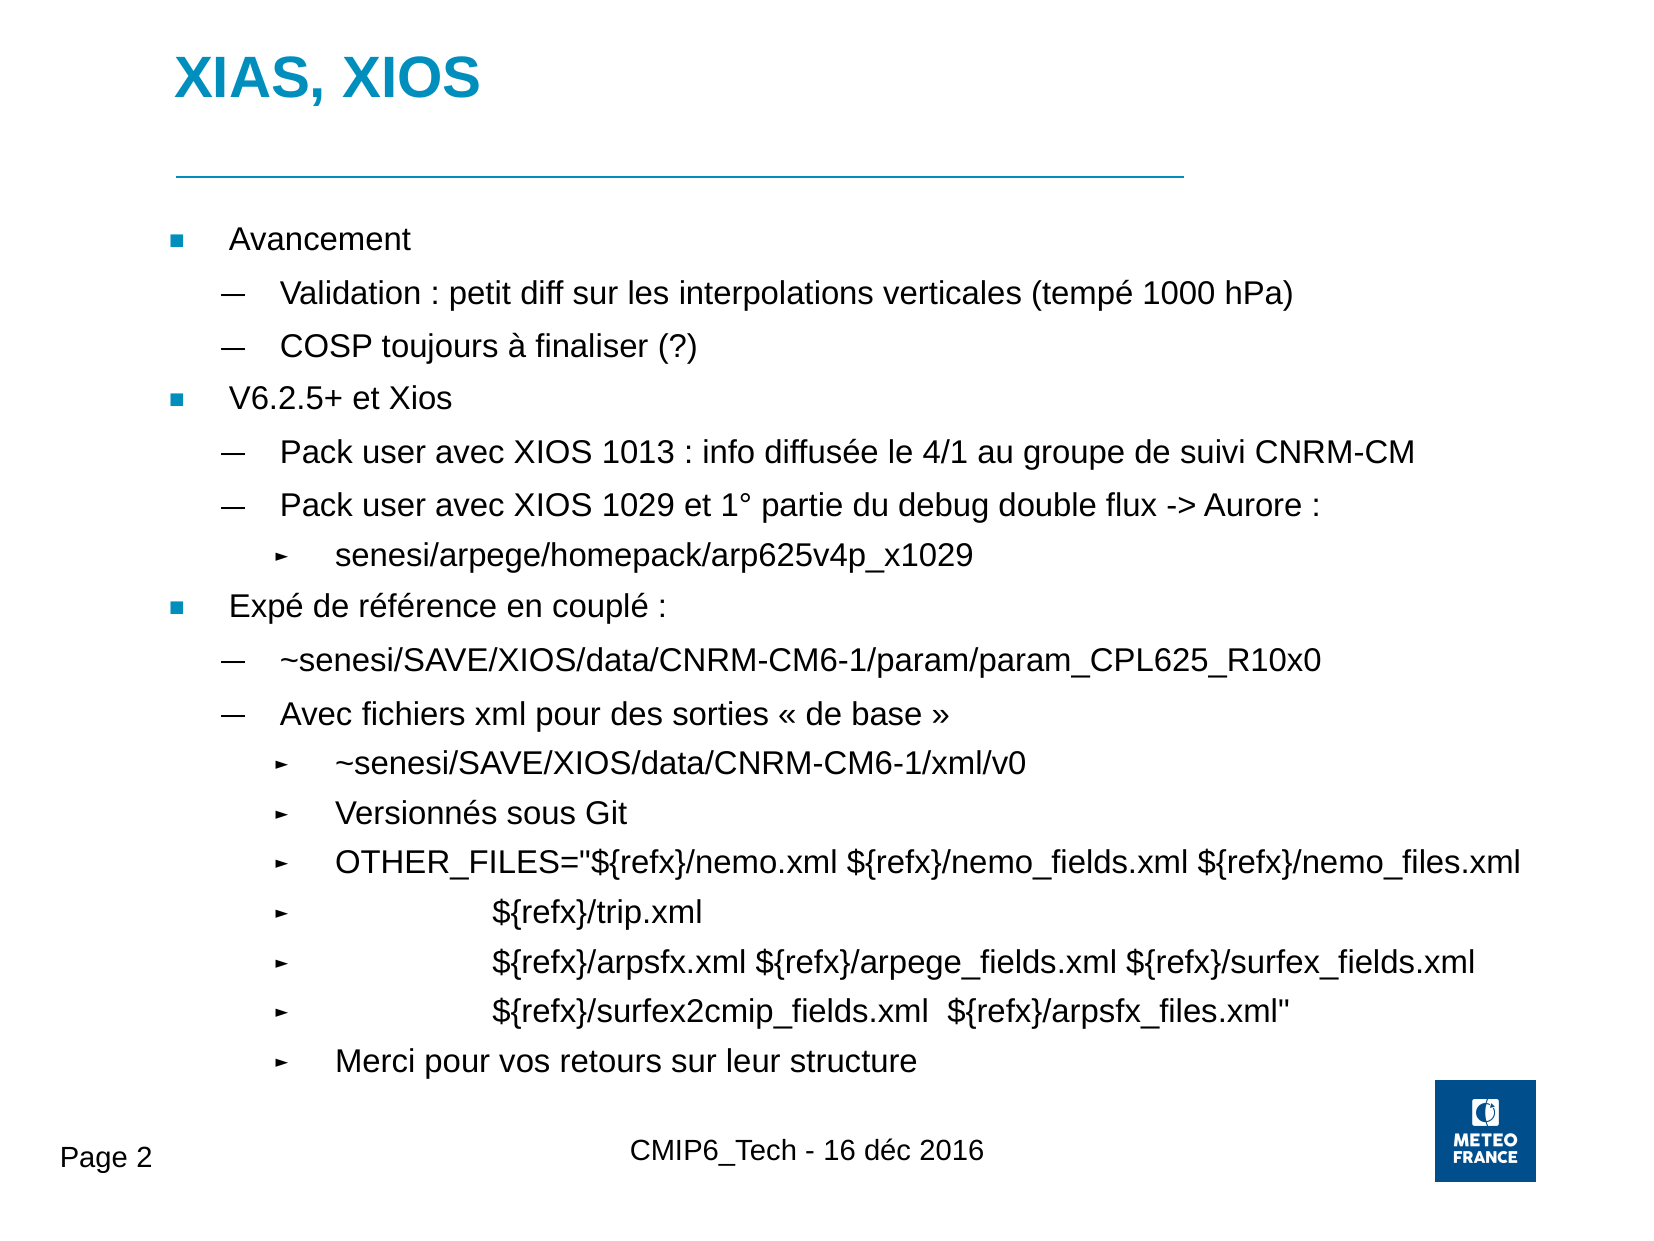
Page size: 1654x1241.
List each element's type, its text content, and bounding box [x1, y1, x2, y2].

list Avancement Validation : petit diff sur les interpolations verticales (tempé 1000 hPa) COSP toujours à finaliser (?) V6.2.5+ et Xios Pack user avec XIOS 1013 : info diffusée le 4/1 au groupe de suivi CNRM-CM Pack user avec XIOS 1029 et 1° partie du debug double flux -> Aurore : senesi/arpege/homepack/arp625v4p_x1029 Expé de référence en couplé : ~senesi/SAVE/XIOS/data/CNRM-CM6-1/param/param_CPL625_R10x0 Avec fichiers xml pour des sorties « de base » ~senesi/SAVE/XIOS/data/CNRM-CM6-1/xml/v0 Versionnés sous Git OTHER_FILES="${refx}/nemo.xml ${refx}/nemo_fields.xml ${refx}/nemo_files.xml ${refx}/trip.xml ${refx}/arpsfx.xml ${refx}/arpege_fields.xml ${refx}/surfex_fields.xml ${refx}/surfex2cmip_fields.xml ${refx}/arpsfx_files.xml" Merci pour vos retours sur leur structure [156, 220, 1571, 1099]
title XIAS, XIOS [174, 0, 1654, 156]
picture [1435, 1099, 1536, 1182]
